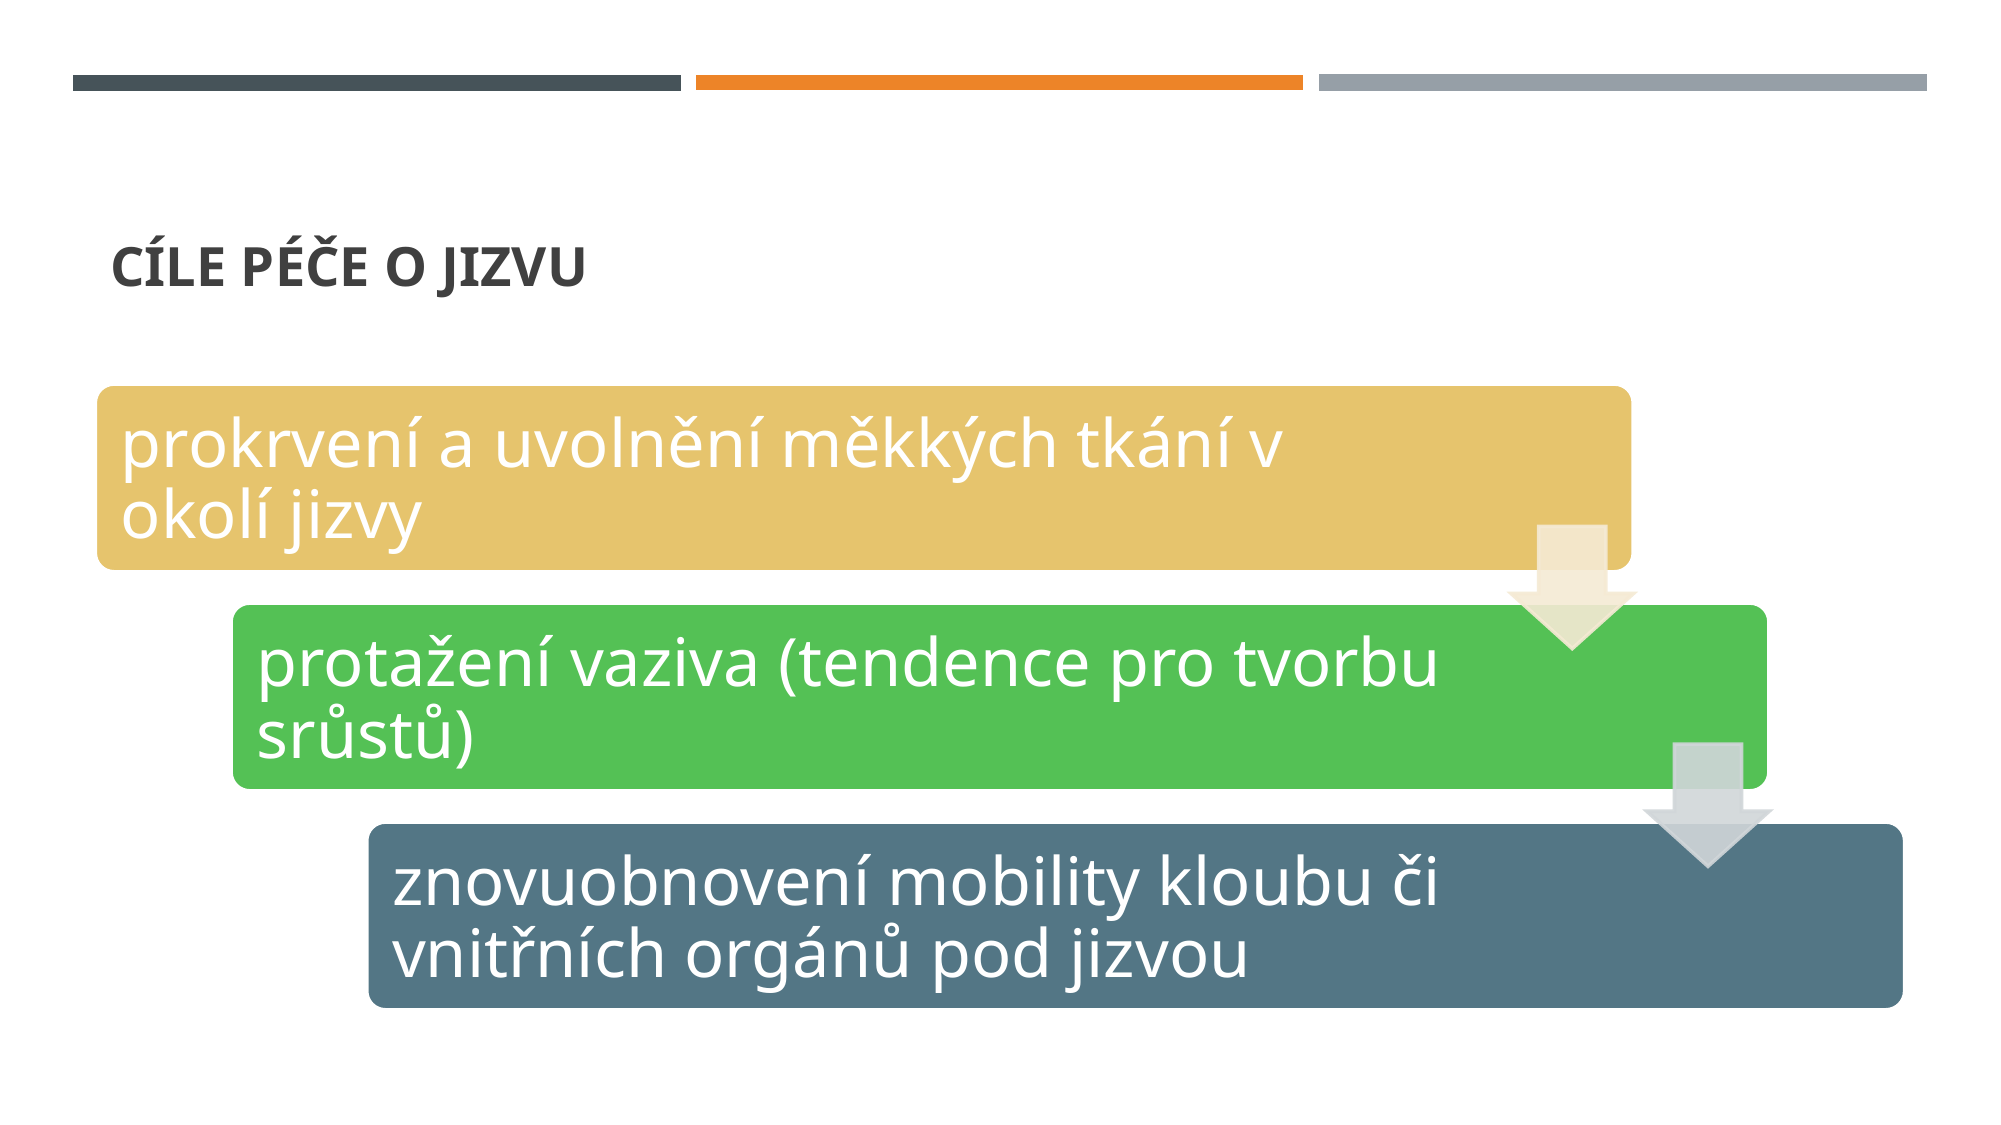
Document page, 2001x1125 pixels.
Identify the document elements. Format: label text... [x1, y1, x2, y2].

text_box protažení vaziva (tendence pro tvorbu srůstů) [230, 603, 1769, 791]
text_box prokrvení a uvolnění měkkých tkání v okolí jizvy [95, 384, 1634, 572]
text_box znovuobnovení mobility kloubu či vnitřních orgánů pod jizvou [366, 822, 1905, 1010]
text_box [1511, 526, 1634, 649]
text_box [1646, 744, 1770, 867]
title CÍLE PÉČE O JIZVU [95, 115, 1905, 311]
